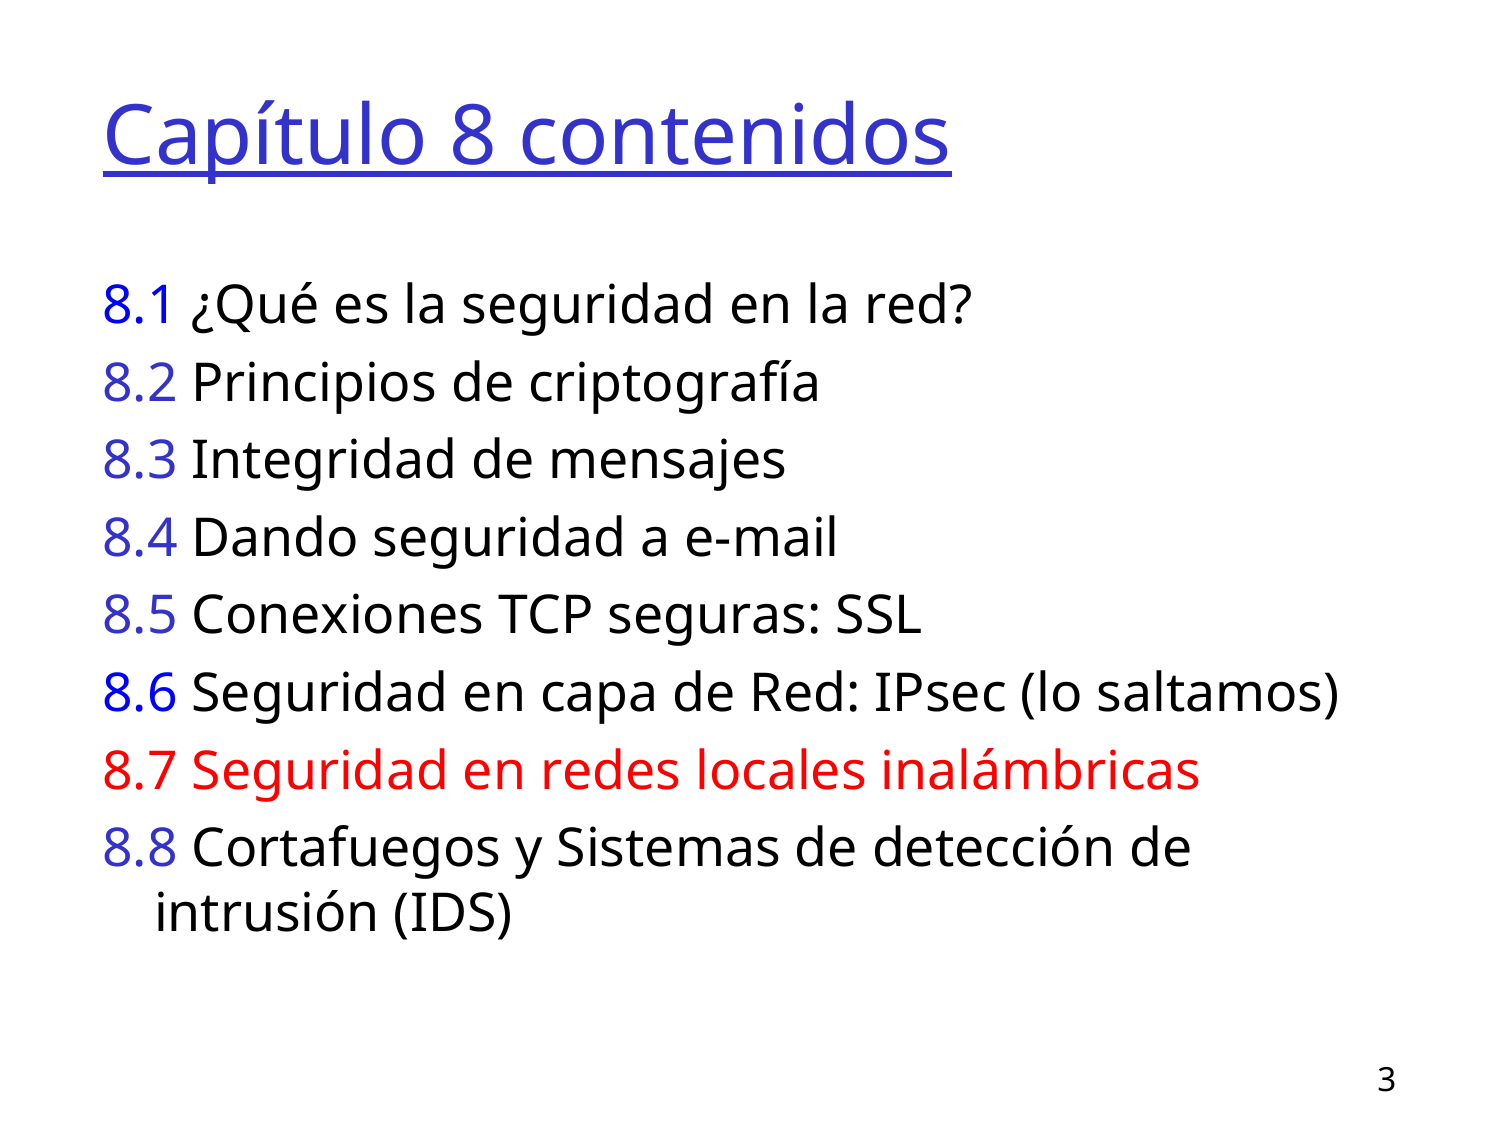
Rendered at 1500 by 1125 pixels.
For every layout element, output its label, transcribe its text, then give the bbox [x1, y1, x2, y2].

list 8.1 ¿Qué es la seguridad en la red? 8.2 Principios de criptografía 8.3 Integridad de mensajes 8.4 Dando seguridad a e-mail 8.5 Conexiones TCP seguras: SSL 8.6 Seguridad en capa de Red: IPsec (lo saltamos) 8.7 Seguridad en redes locales inalámbricas 8.8 Cortafuegos y Sistemas de detección de intrusión (IDS) [87, 262, 1363, 1006]
title Capítulo 8 contenidos [87, 23, 1363, 239]
